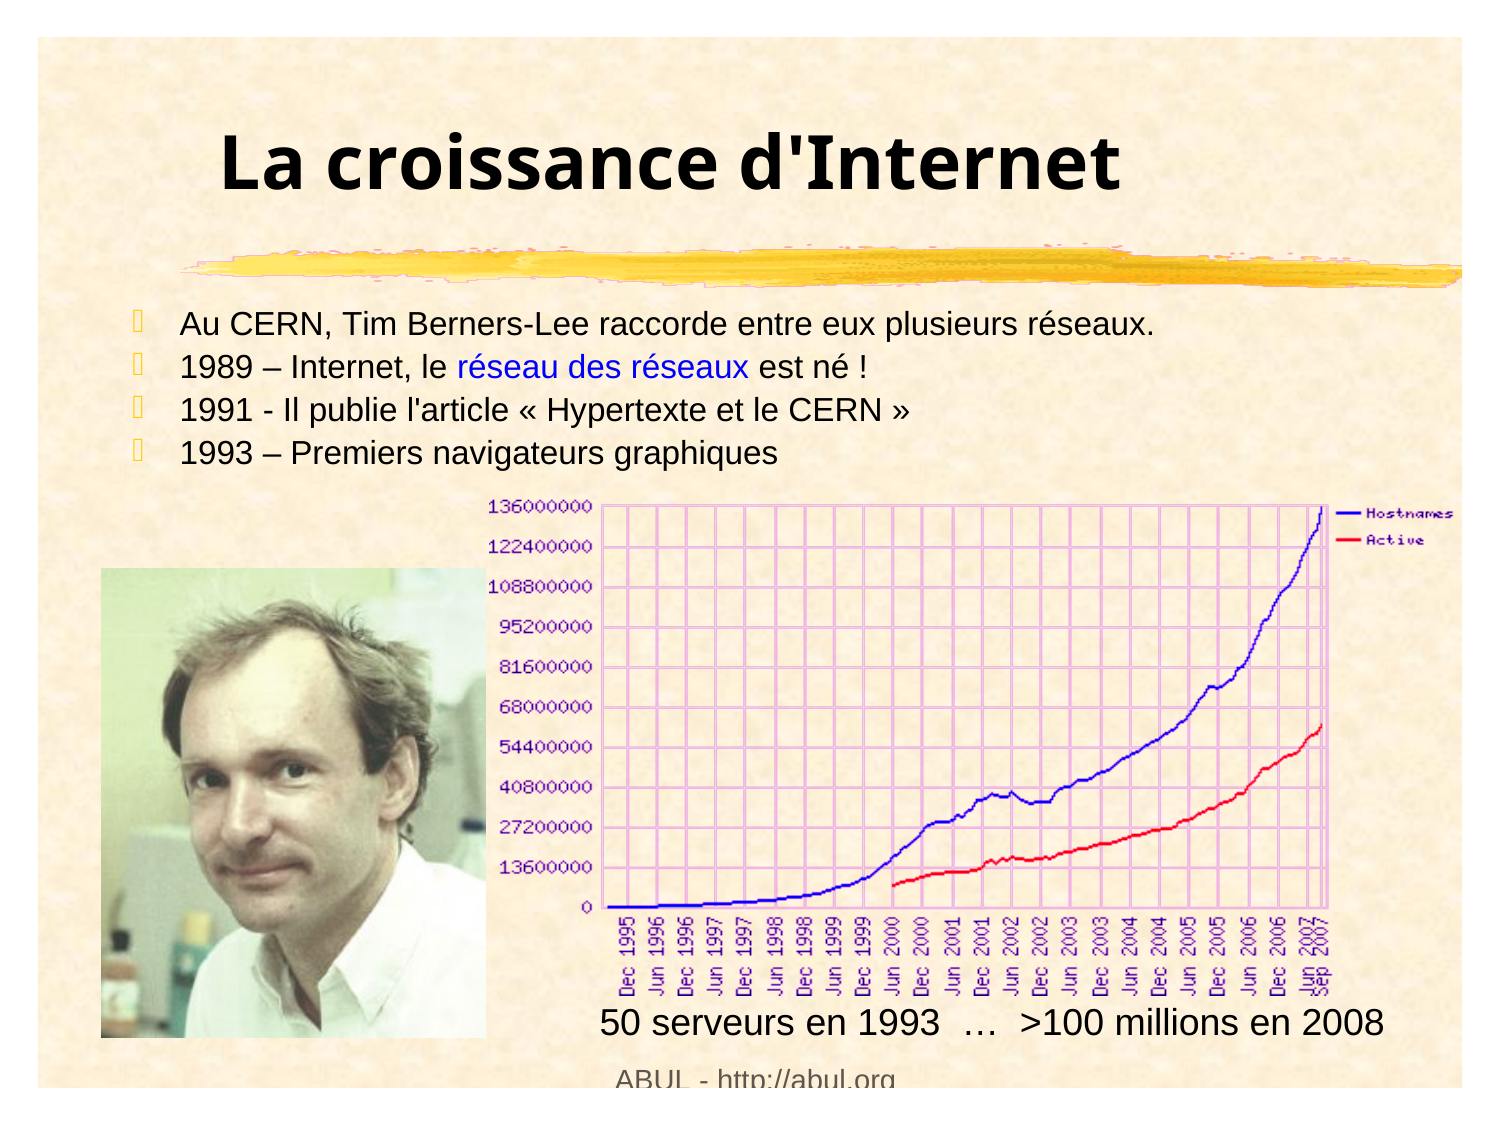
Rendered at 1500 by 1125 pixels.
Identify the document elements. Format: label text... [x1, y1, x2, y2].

picture [738, 1076, 743, 1088]
picture [618, 1084, 630, 1088]
picture [639, 1072, 648, 1078]
picture [811, 1076, 818, 1088]
picture [639, 1081, 649, 1088]
picture [794, 1082, 801, 1088]
picture [37, 37, 1463, 1088]
title La croissance d'Internet [203, 72, 1439, 248]
picture [620, 1073, 627, 1082]
text_box Au CERN, Tim Berners-Lee raccorde entre eux plusieurs réseaux. 1989 – Internet, le réseau des réseaux est né ! 1991 - Il publie l'article « Hypertexte et le CERN » 1993 – Premiers navigateurs graphiques [37, 305, 1402, 511]
picture [883, 1076, 891, 1088]
picture [754, 1076, 761, 1088]
text_box 50 serveurs en 1993 … >100 millions en 2008 [572, 994, 1487, 1057]
picture [722, 1076, 729, 1088]
picture [858, 1076, 866, 1088]
